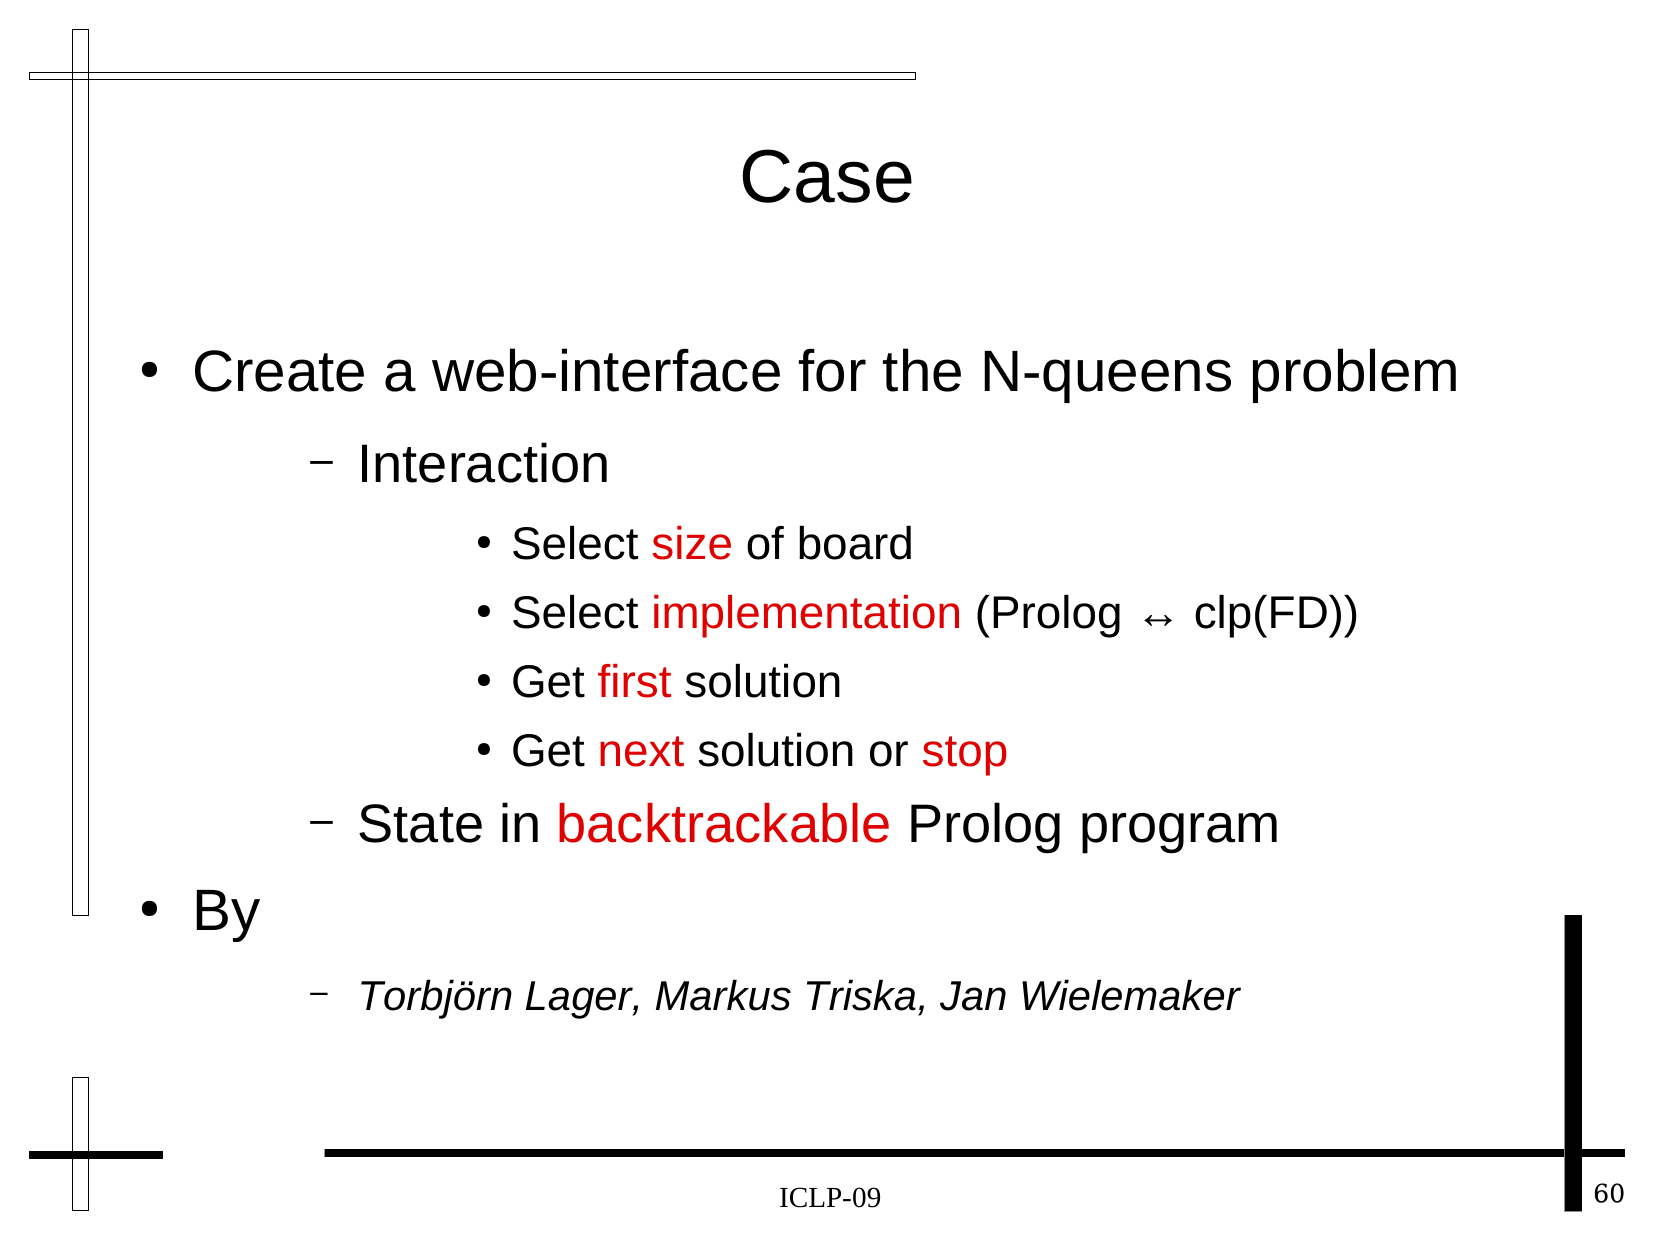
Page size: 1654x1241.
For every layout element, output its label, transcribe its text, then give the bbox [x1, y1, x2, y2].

title Case [121, 88, 1534, 266]
list Create a web-interface for the N-queens problem Interaction Select size of board Select implementation (Prolog ↔ clp(FD)) Get first solution Get next solution or stop State in backtrackable Prolog program By Torbjörn Lager, Markus Triska, Jan Wielemaker [121, 338, 1534, 1112]
